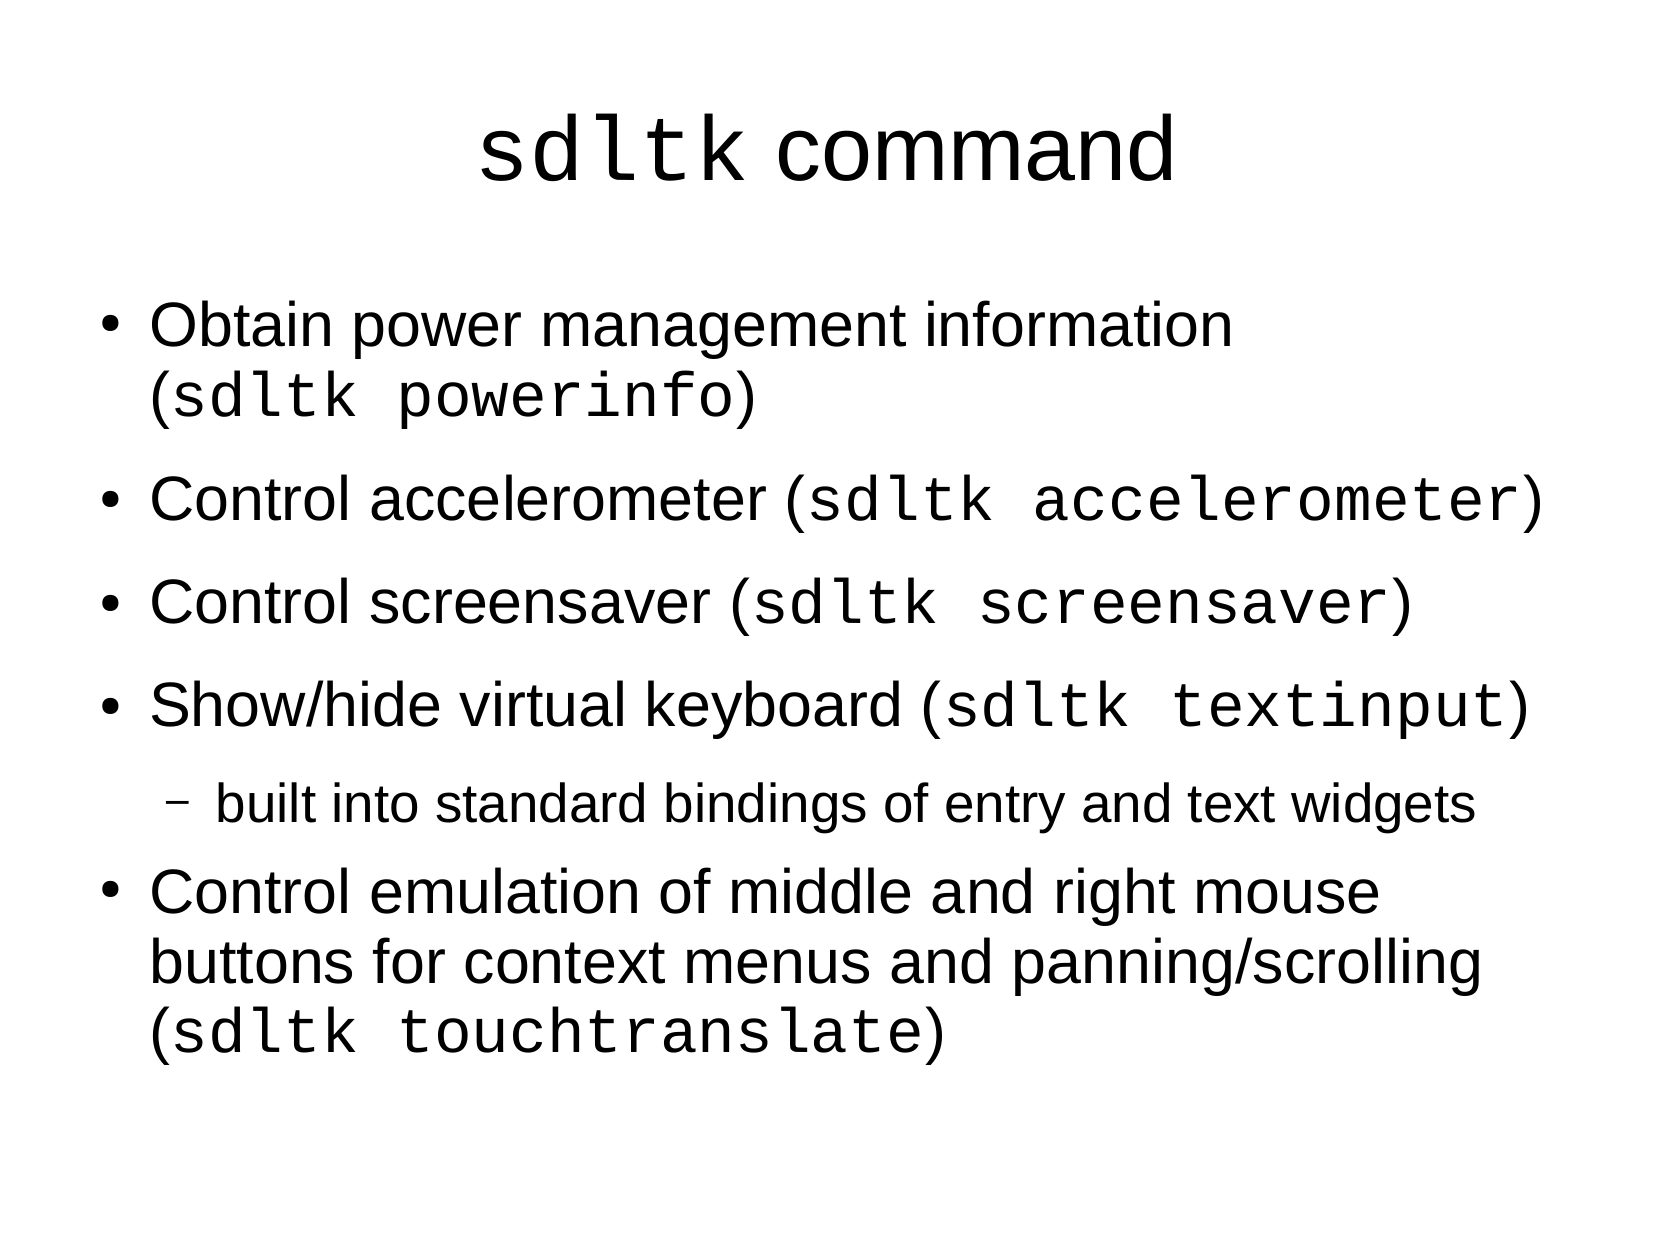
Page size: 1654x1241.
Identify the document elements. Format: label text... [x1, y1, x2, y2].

title sdltk command [82, 49, 1571, 257]
list Obtain power management information (sdltk powerinfo) Control accelerometer (sdltk accelerometer) Control screensaver (sdltk screensaver) Show/hide virtual keyboard (sdltk textinput) built into standard bindings of entry and text widgets Control emulation of middle and right mouse buttons for context menus and panning/scrolling (sdltk touchtranslate) [82, 290, 1571, 1186]
